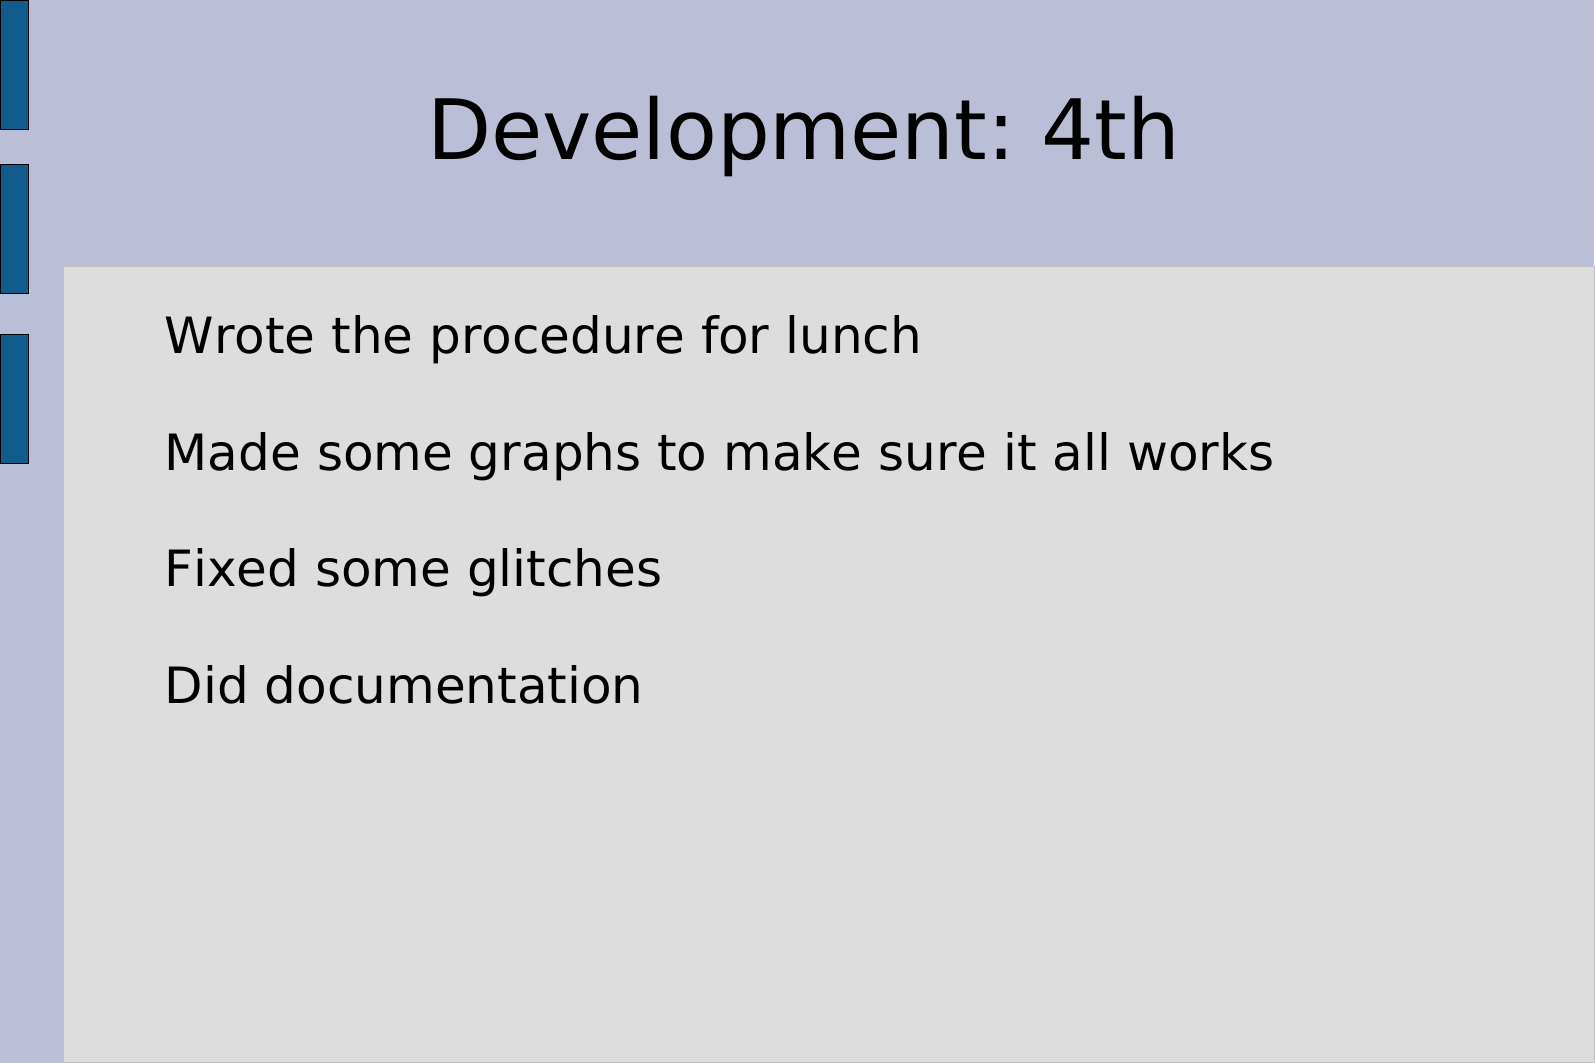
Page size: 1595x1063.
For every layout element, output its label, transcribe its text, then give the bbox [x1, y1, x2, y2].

text_box Wrote the procedure for lunch Made some graphs to make sure it all works Fixed some glitches Did documentation [150, 300, 1426, 723]
text_box Development: 4th [412, 75, 1276, 187]
